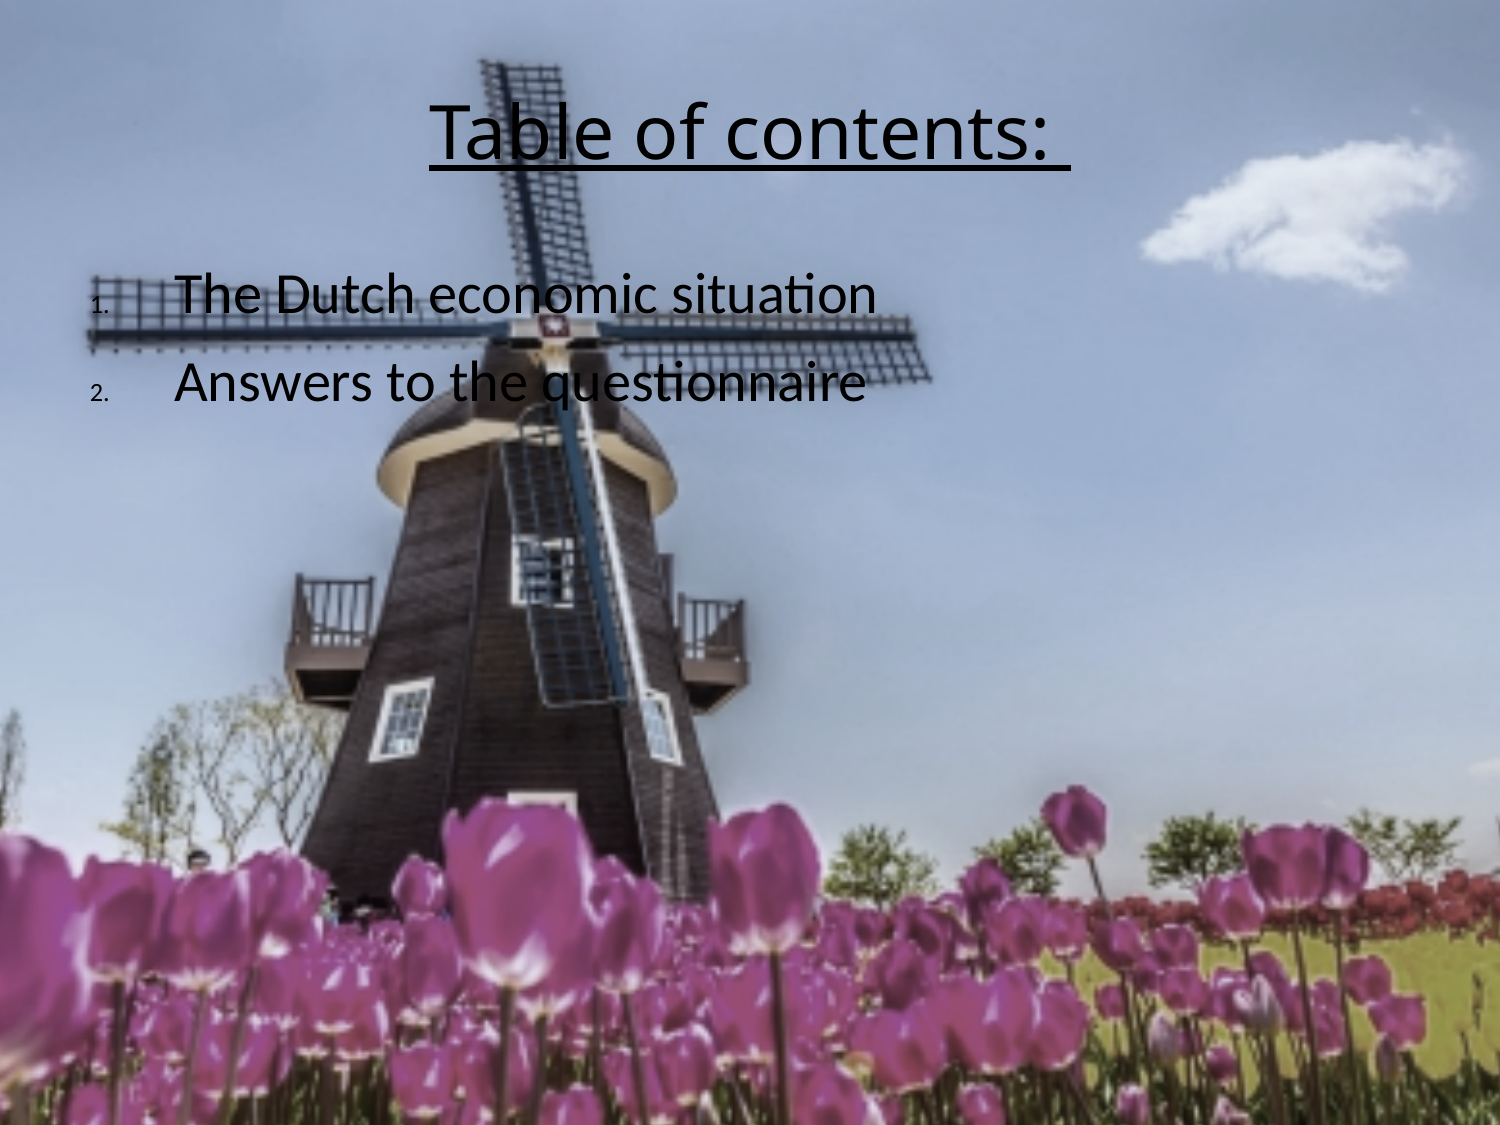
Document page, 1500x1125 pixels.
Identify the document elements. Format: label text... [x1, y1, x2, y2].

list The Dutch economic situation Answers to the questionnaire [75, 262, 1425, 1005]
title Table of contents: [75, 45, 1425, 233]
picture [0, 0, 1500, 1125]
